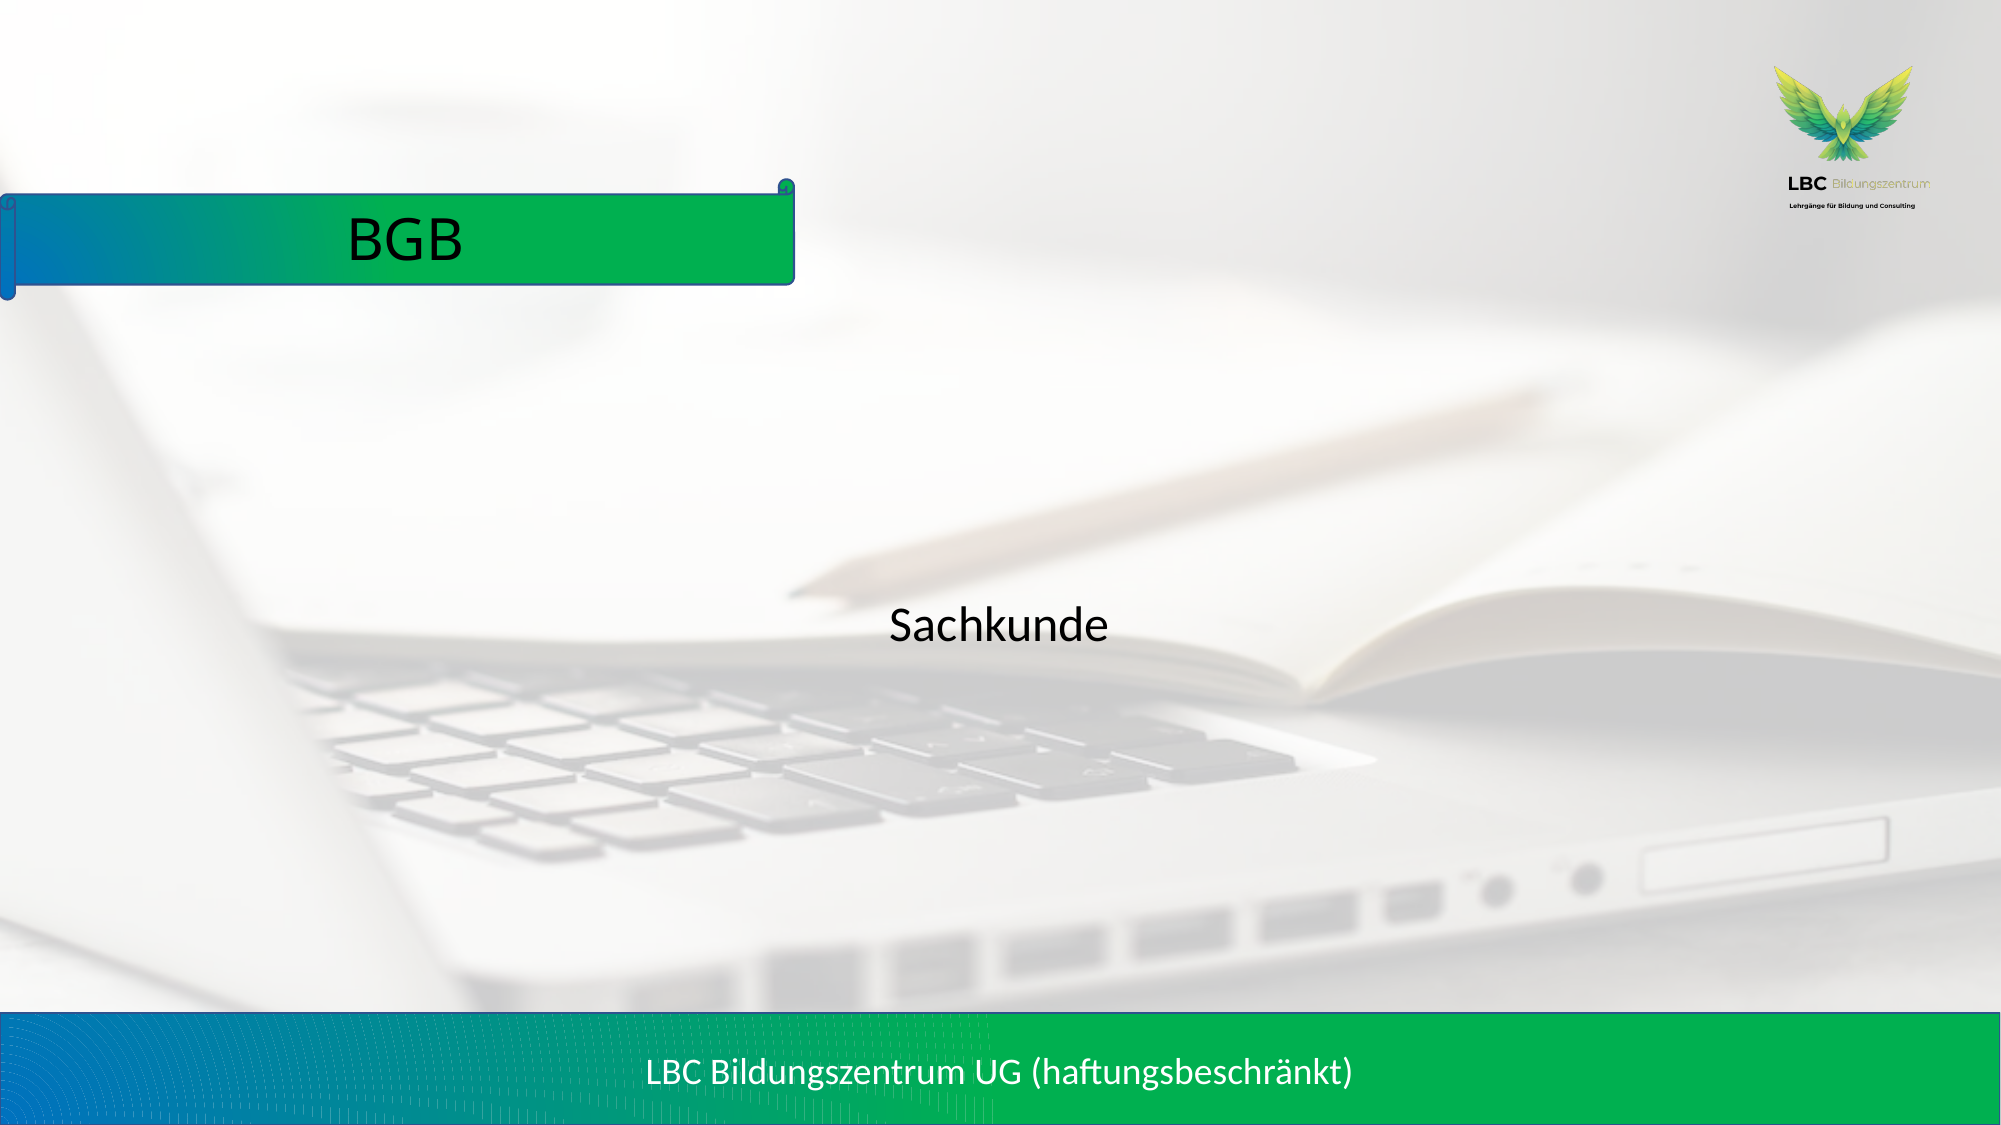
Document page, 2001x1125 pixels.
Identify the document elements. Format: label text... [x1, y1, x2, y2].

title BGB [22, 200, 788, 281]
subtitle Sachkunde [249, 590, 1750, 863]
